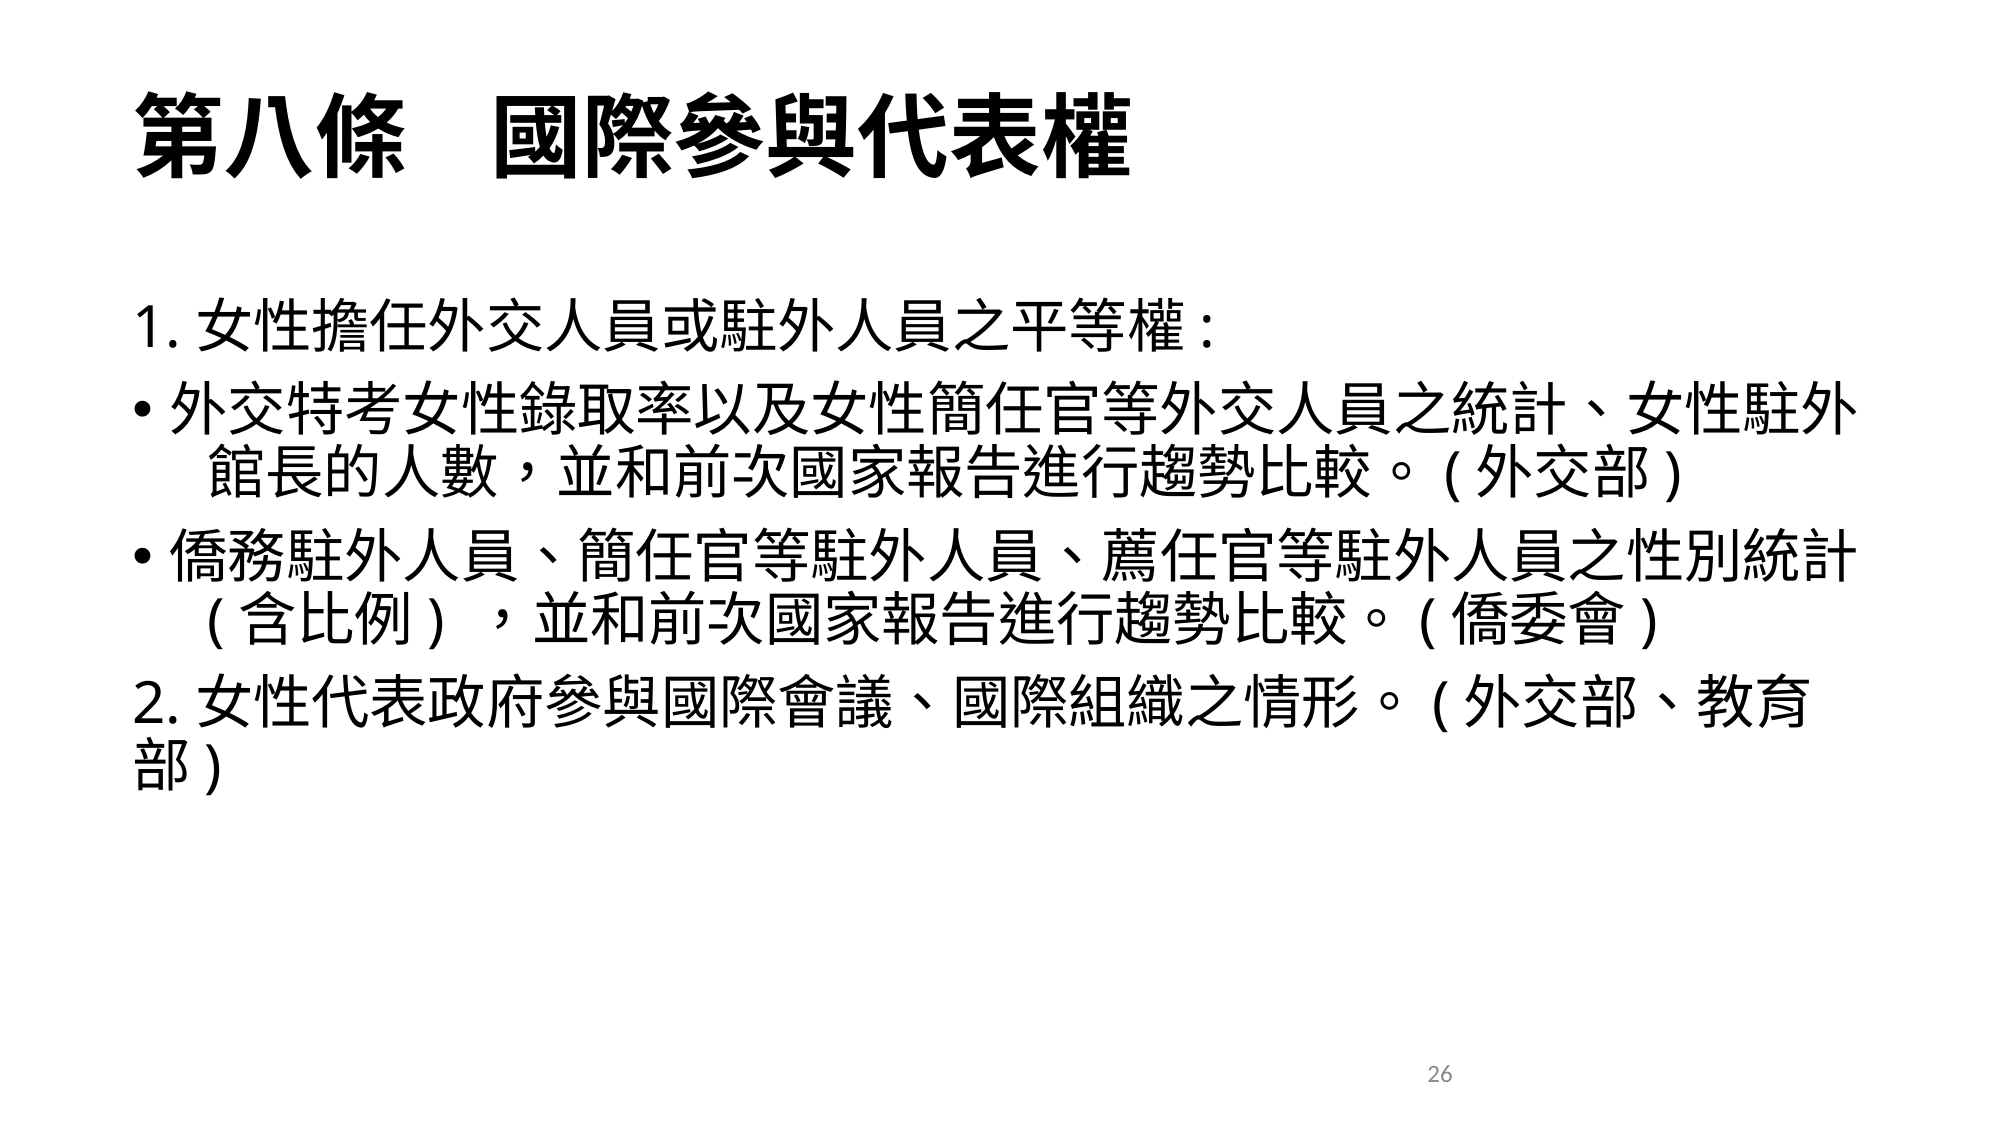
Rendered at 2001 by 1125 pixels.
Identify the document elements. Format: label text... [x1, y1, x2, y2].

text_box 26 [1412, 1042, 1863, 1103]
list 1.女性擔任外交人員或駐外人員之平等權: 外交特考女性錄取率以及女性簡任官等外交人員之統計、女性駐外館長的人數，並和前次國家報告進行趨勢比較。(外交部) 僑務駐外人員、簡任官等駐外人員、薦任官等駐外人員之性別統計(含比例) ，並和前次國家報告進行趨勢比較。(僑委會) 2.女性代表政府參與國際會議、國際組織之情形。(外交部、教育部) [117, 289, 1894, 1004]
title 第八條 國際參與代表權 [117, 32, 1914, 250]
